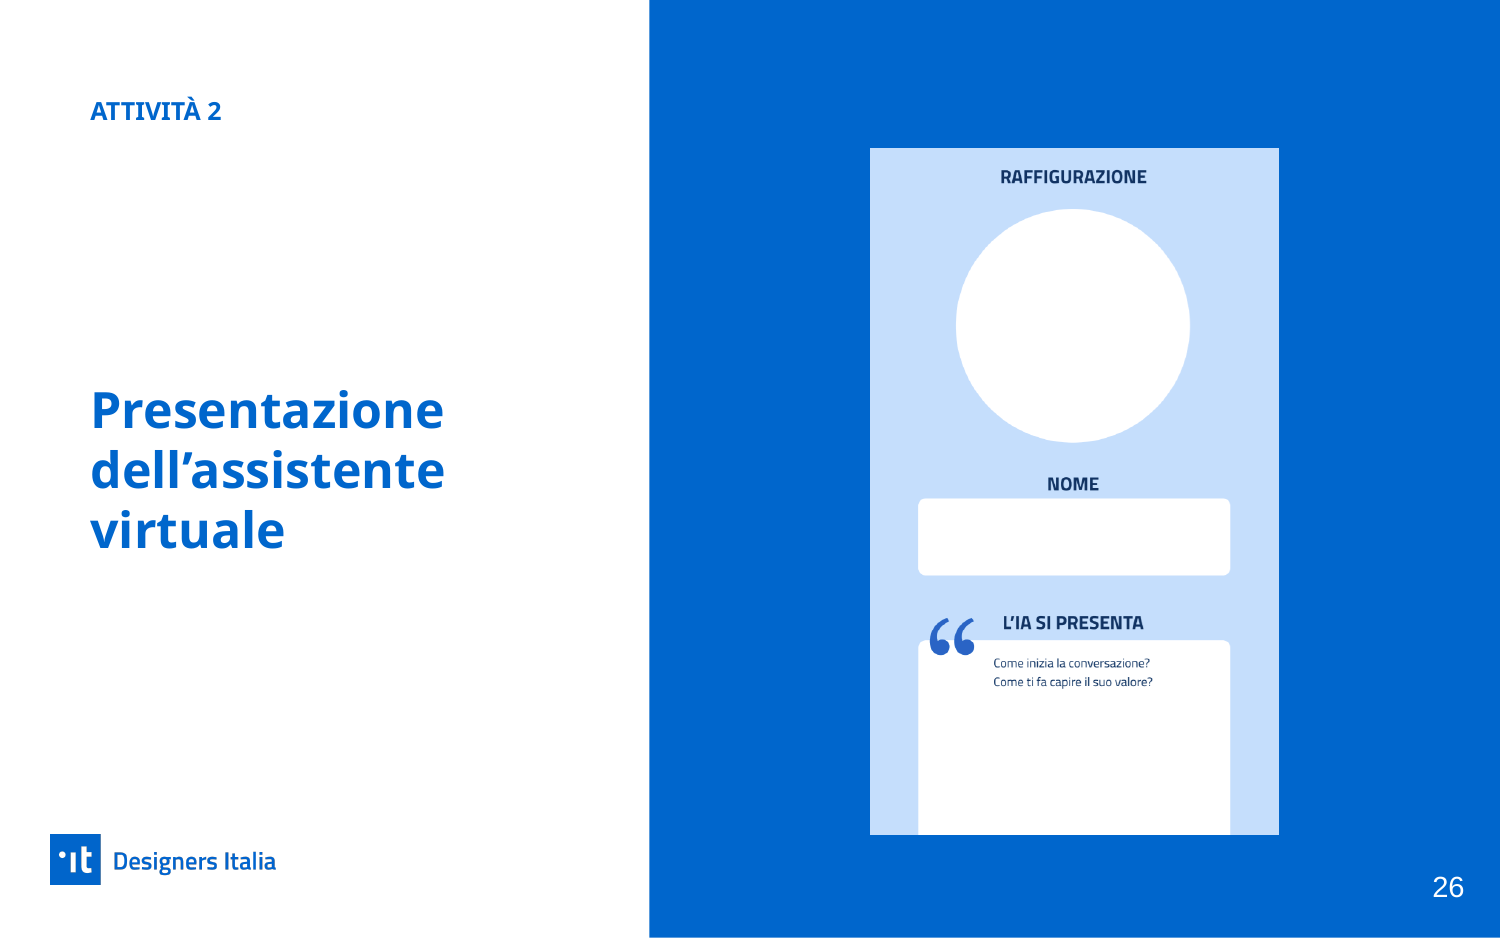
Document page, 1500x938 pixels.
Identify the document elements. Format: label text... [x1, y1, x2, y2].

text_box ATTIVITÀ 2 [75, 87, 779, 134]
picture [870, 148, 1279, 835]
picture [50, 834, 289, 885]
text_box [649, 0, 1500, 938]
text_box Presentazione dell’assistente virtuale [75, 426, 563, 512]
slide_number <numero> [1389, 850, 1480, 922]
